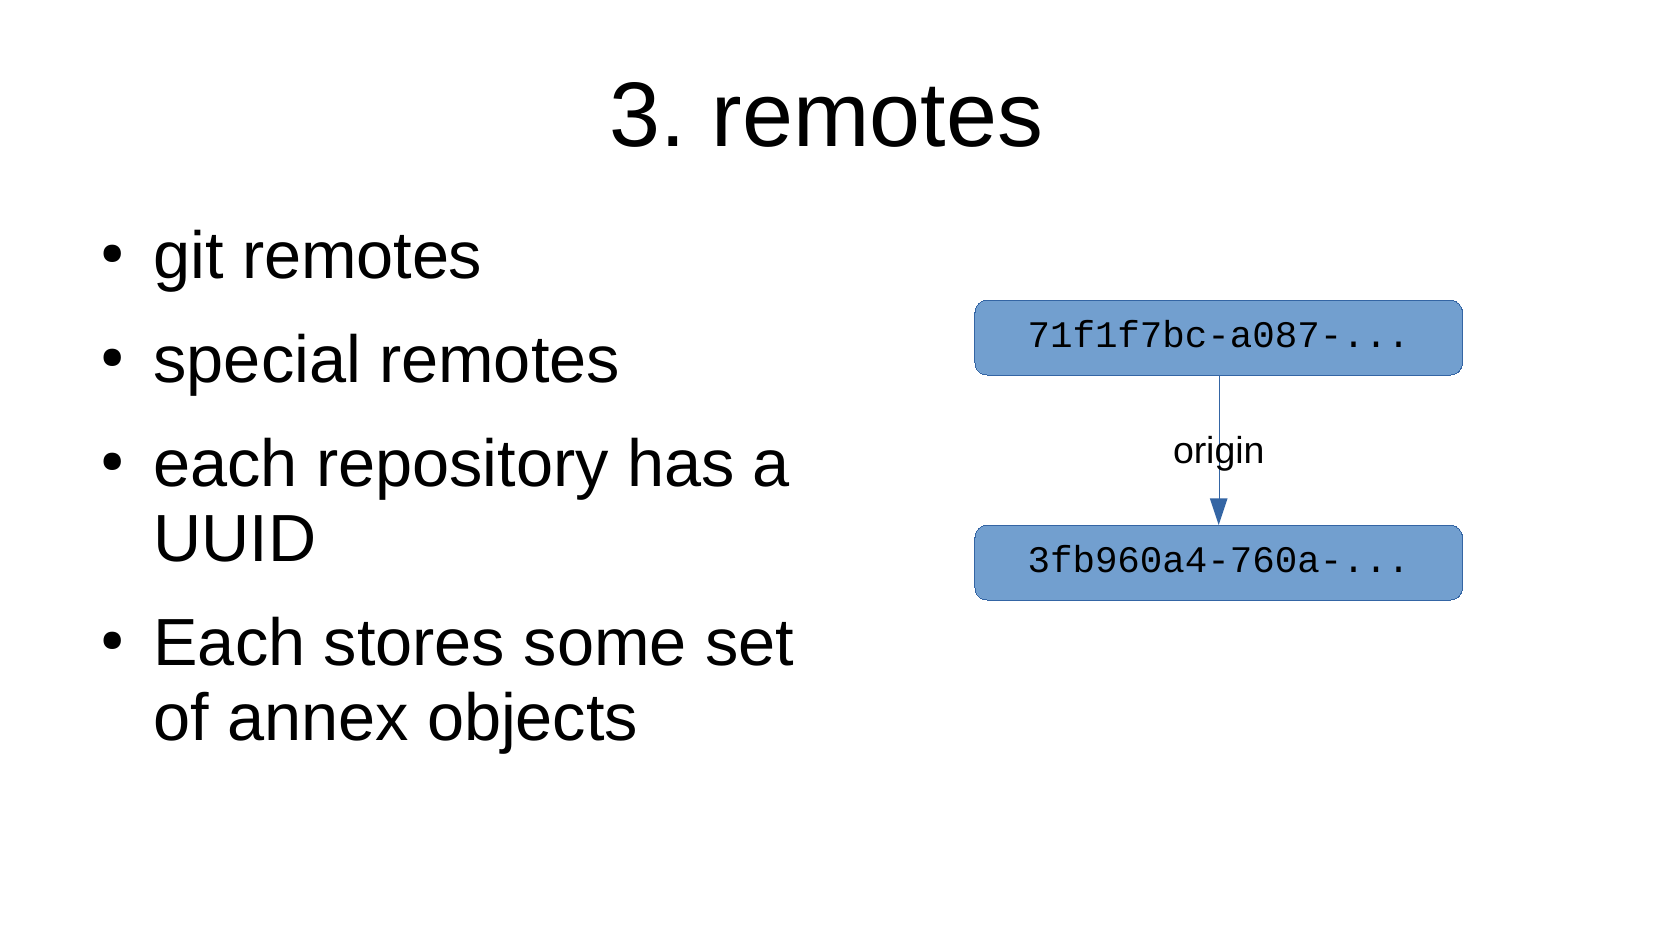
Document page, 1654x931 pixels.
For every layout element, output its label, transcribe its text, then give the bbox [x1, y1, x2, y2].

title 3. remotes [82, 37, 1571, 193]
list git remotes special remotes each repository has a UUID Each stores some set of annex objects [82, 217, 809, 758]
text_box 3fb960a4-760a-... [974, 525, 1463, 601]
text_box 71f1f7bc-a087-... [974, 300, 1463, 376]
